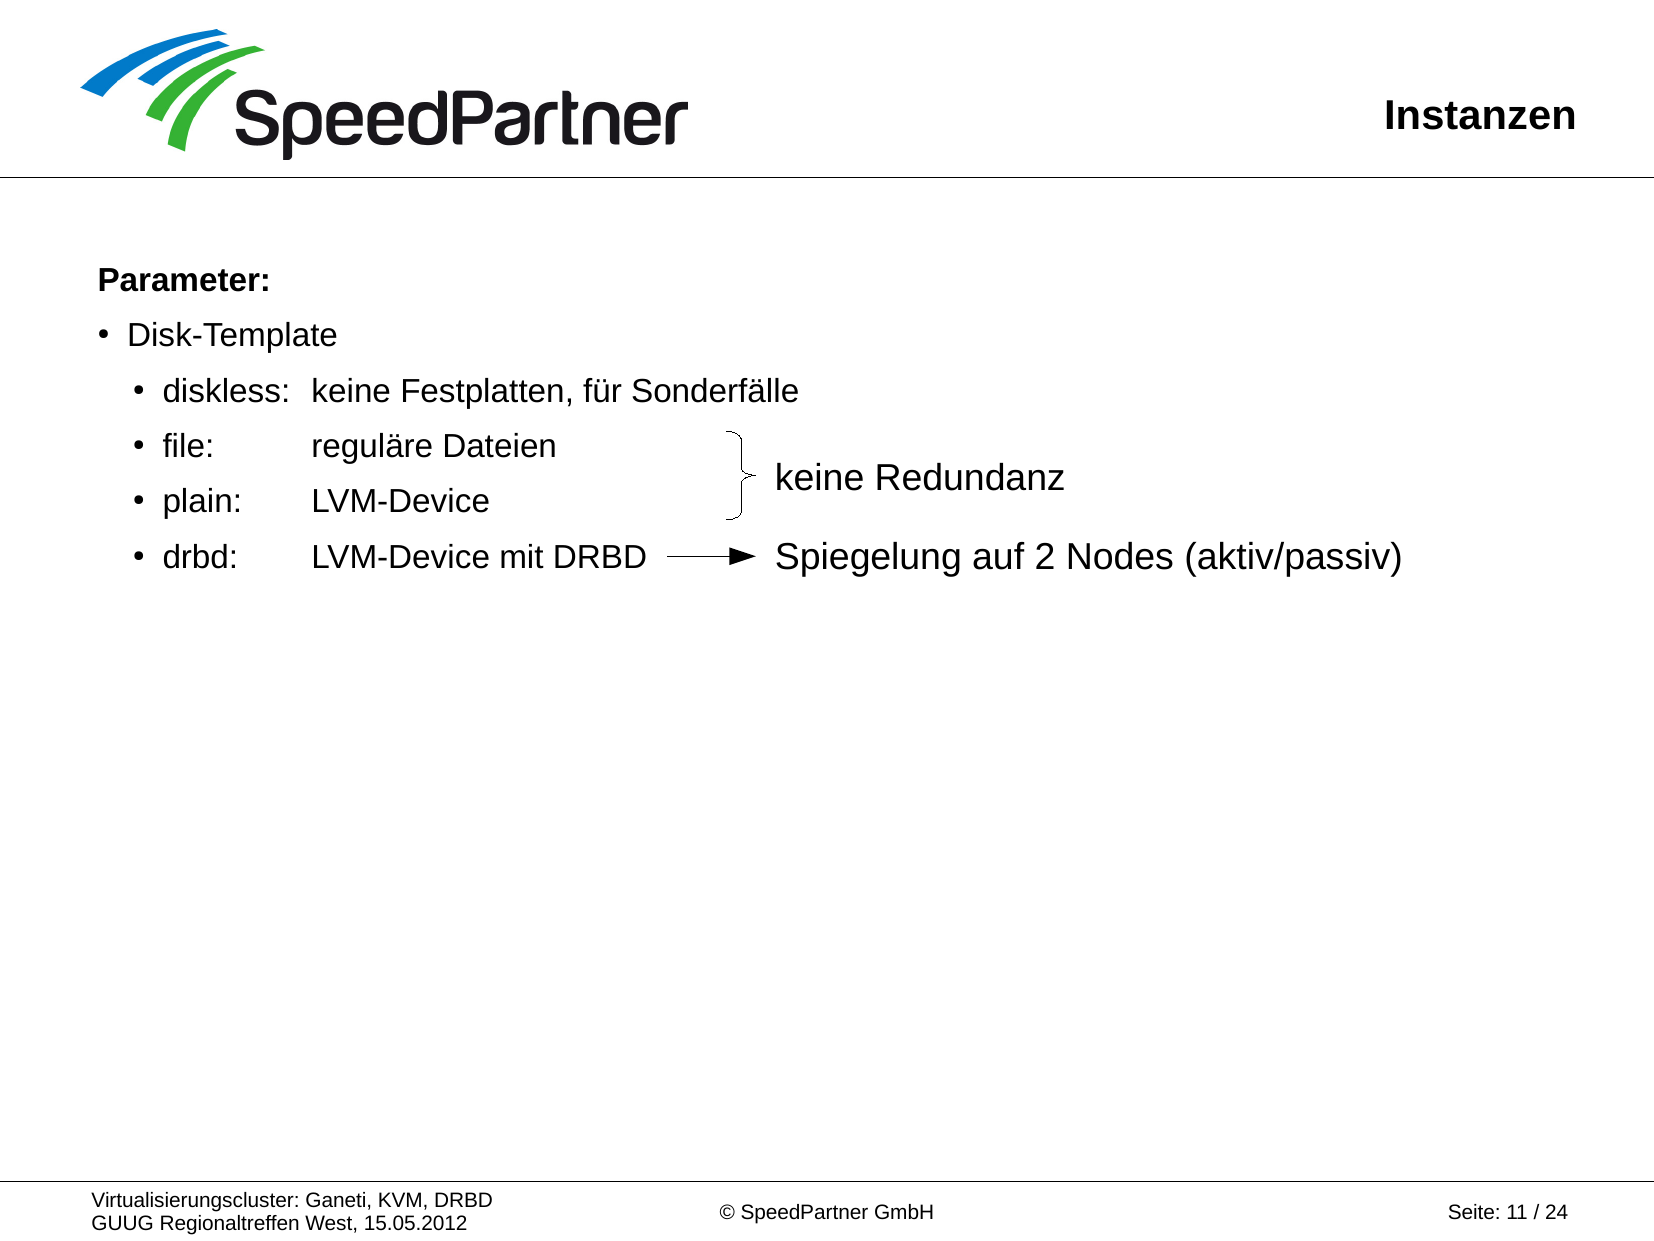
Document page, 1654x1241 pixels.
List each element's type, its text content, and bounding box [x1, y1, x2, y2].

text_box keine Redundanz [760, 448, 1081, 506]
title Instanzen [590, 70, 1577, 160]
text_box Parameter: Disk-Template diskless: keine Festplatten, für Sonderfälle file: reguläre Dateien plain: LVM-Device drbd: LVM-Device mit DRBD [82, 254, 1565, 1177]
picture [80, 29, 688, 160]
text_box Spiegelung auf 2 Nodes (aktiv/passiv) [760, 527, 1418, 585]
